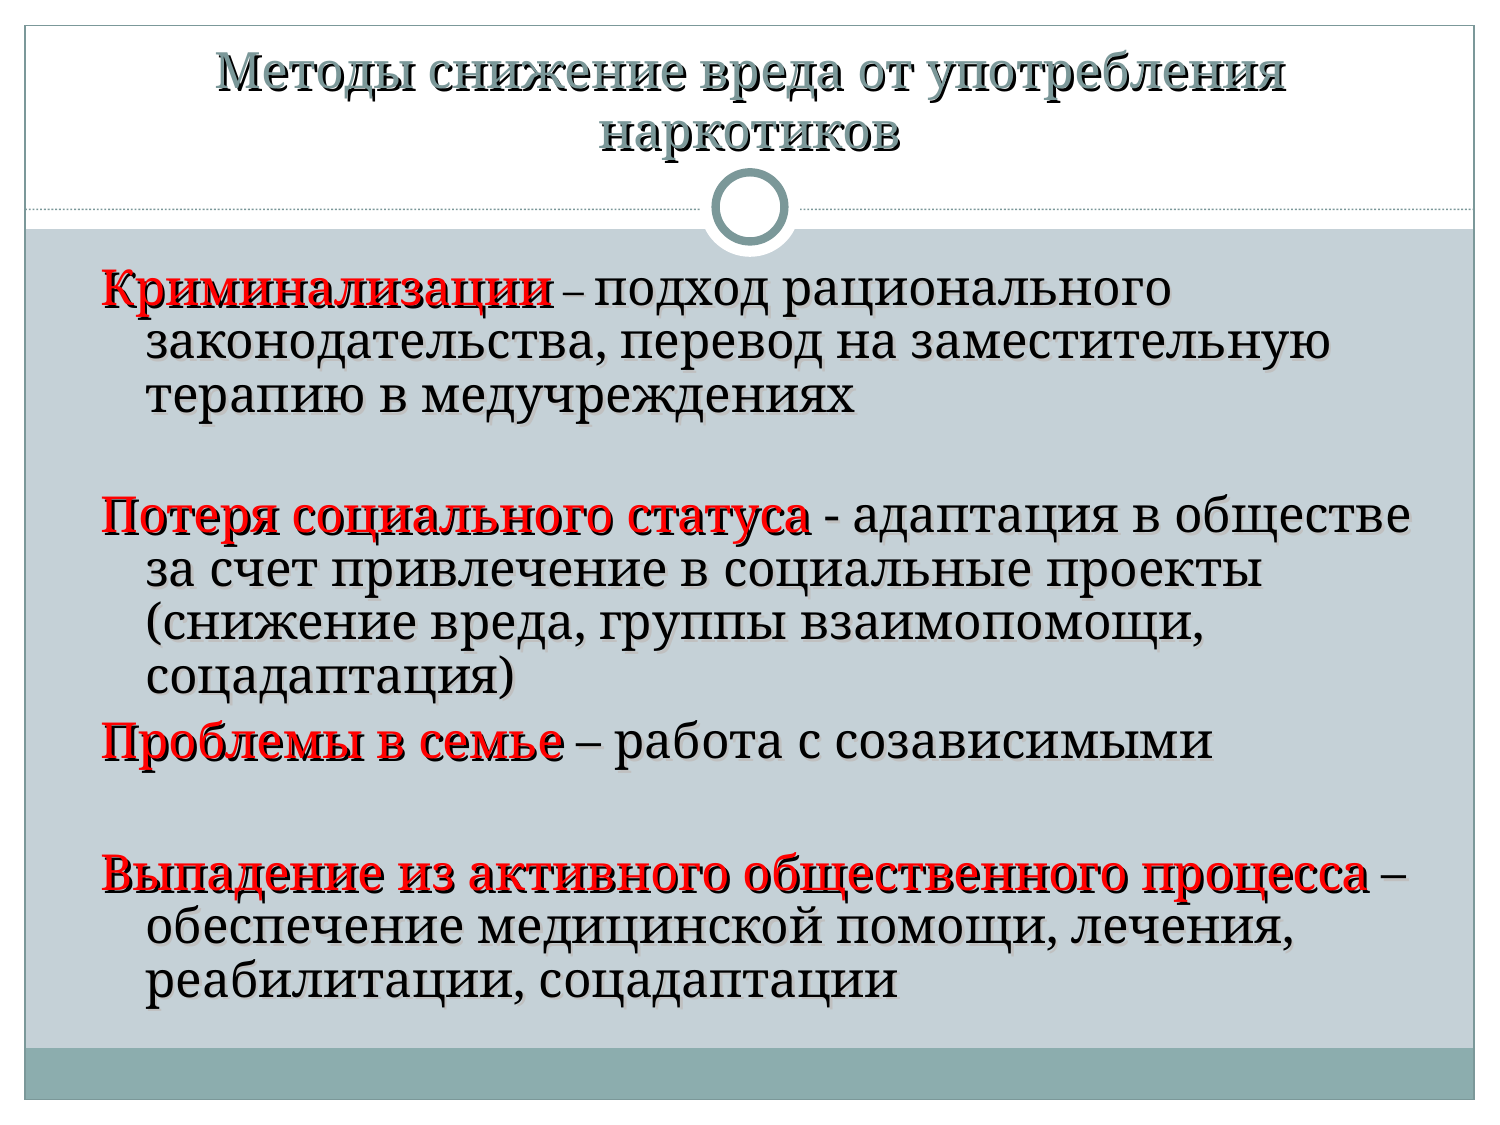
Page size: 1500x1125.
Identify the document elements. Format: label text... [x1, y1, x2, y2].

title Методы снижение вреда от употребления наркотиков [75, 31, 1426, 149]
list Криминализации – подход рационального законодательства, перевод на заместительную терапию в медучреждениях Потеря социального статуса - адаптация в обществе за счет привлечение в социальные проекты (снижение вреда, группы взаимопомощи, соцадаптация) Проблемы в семье – работа с созависимыми Выпадение из активного общественного процесса – обеспечение медицинской помощи, лечения, реабилитации, соцадаптации [41, 255, 1451, 1024]
